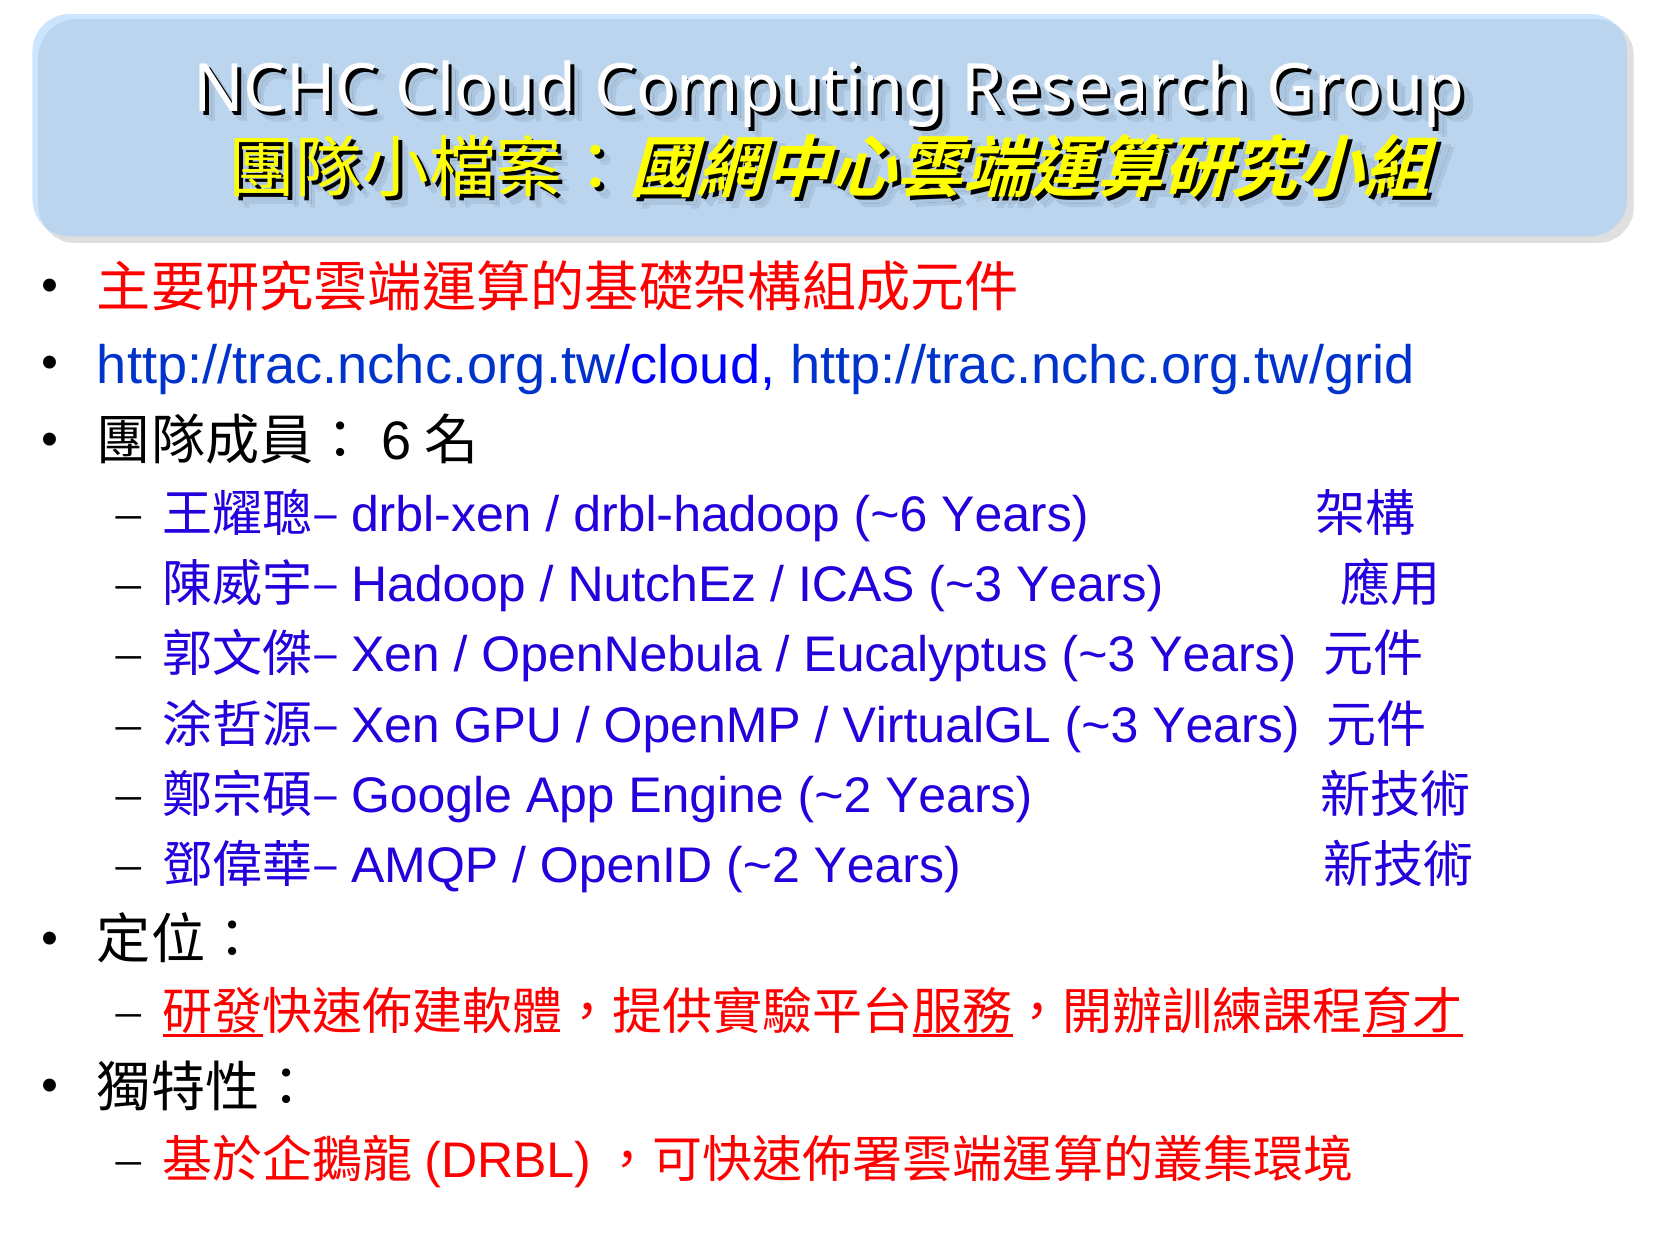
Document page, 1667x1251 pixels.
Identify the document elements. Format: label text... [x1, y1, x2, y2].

text_box NCHC Cloud Computing Research Group 團隊小檔案：國網中心雲端運算研究小組 [32, 14, 1628, 237]
text_box 主要研究雲端運算的基礎架構組成元件 http://trac.nchc.org.tw/cloud, http://trac.nchc.org.tw/grid 團隊成員：6名 王耀聰–drbl-xen / drbl-hadoop (~6 Years) 架構 陳威宇–Hadoop / NutchEz / ICAS (~3 Years) 應用 郭文傑–Xen / OpenNebula / Eucalyptus (~3 Years) 元件 涂哲源–Xen GPU / OpenMP / VirtualGL (~3 Years) 元件 鄭宗碩–Google App Engine (~2 Years) 新技術 鄧偉華–AMQP / OpenID (~2 Years) 新技術 定位： 研發快速佈建軟體，提供實驗平台服務，開辦訓練課程育才 獨特性： 基於企鵝龍(DRBL)，可快速佈署雲端運算的叢集環境 [40, 253, 1624, 1238]
